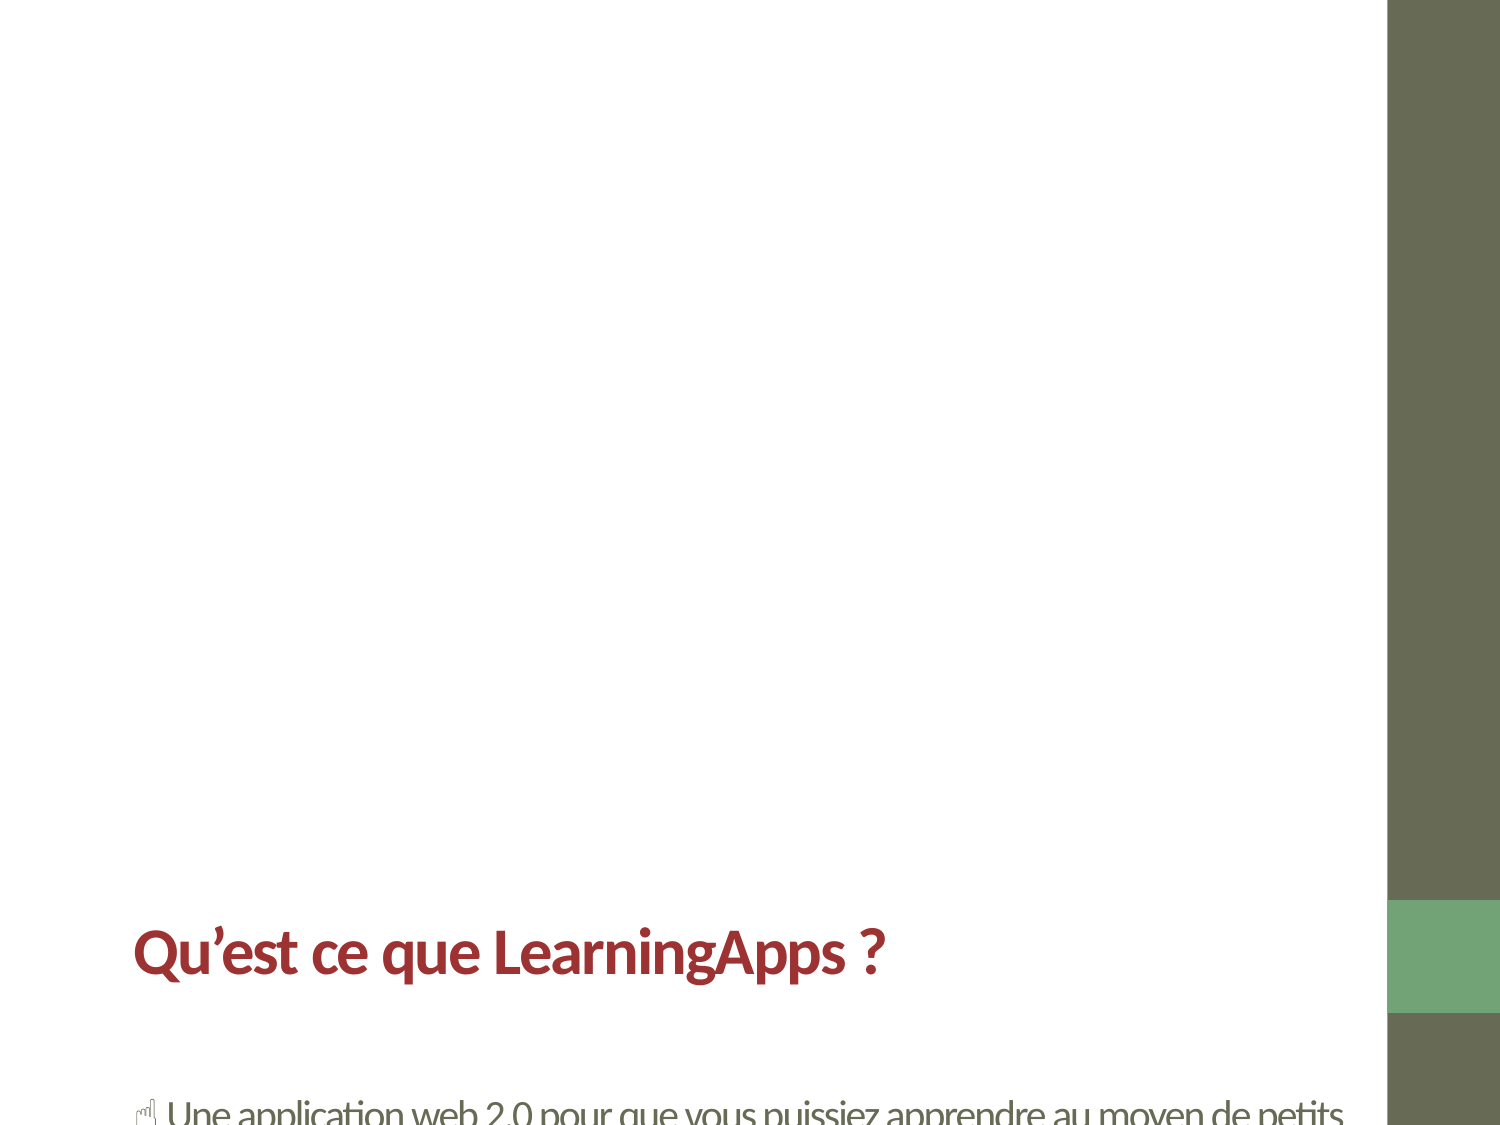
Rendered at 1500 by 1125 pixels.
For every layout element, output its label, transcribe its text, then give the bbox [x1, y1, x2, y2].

title Qu’est ce que LearningApps ?  Une application web 2.0 pour que vous puissiez apprendre au moyen de petits modules interactifs.  Les modules existants peuvent être directement reliés au contenu des leçons, où à d’autres occasions comme en AP… Plus tard, vous pourrez vous aussi vous créer des applications !  Un moyen interactif pour vous de vous perfectionner  [125, 160, 1363, 988]
